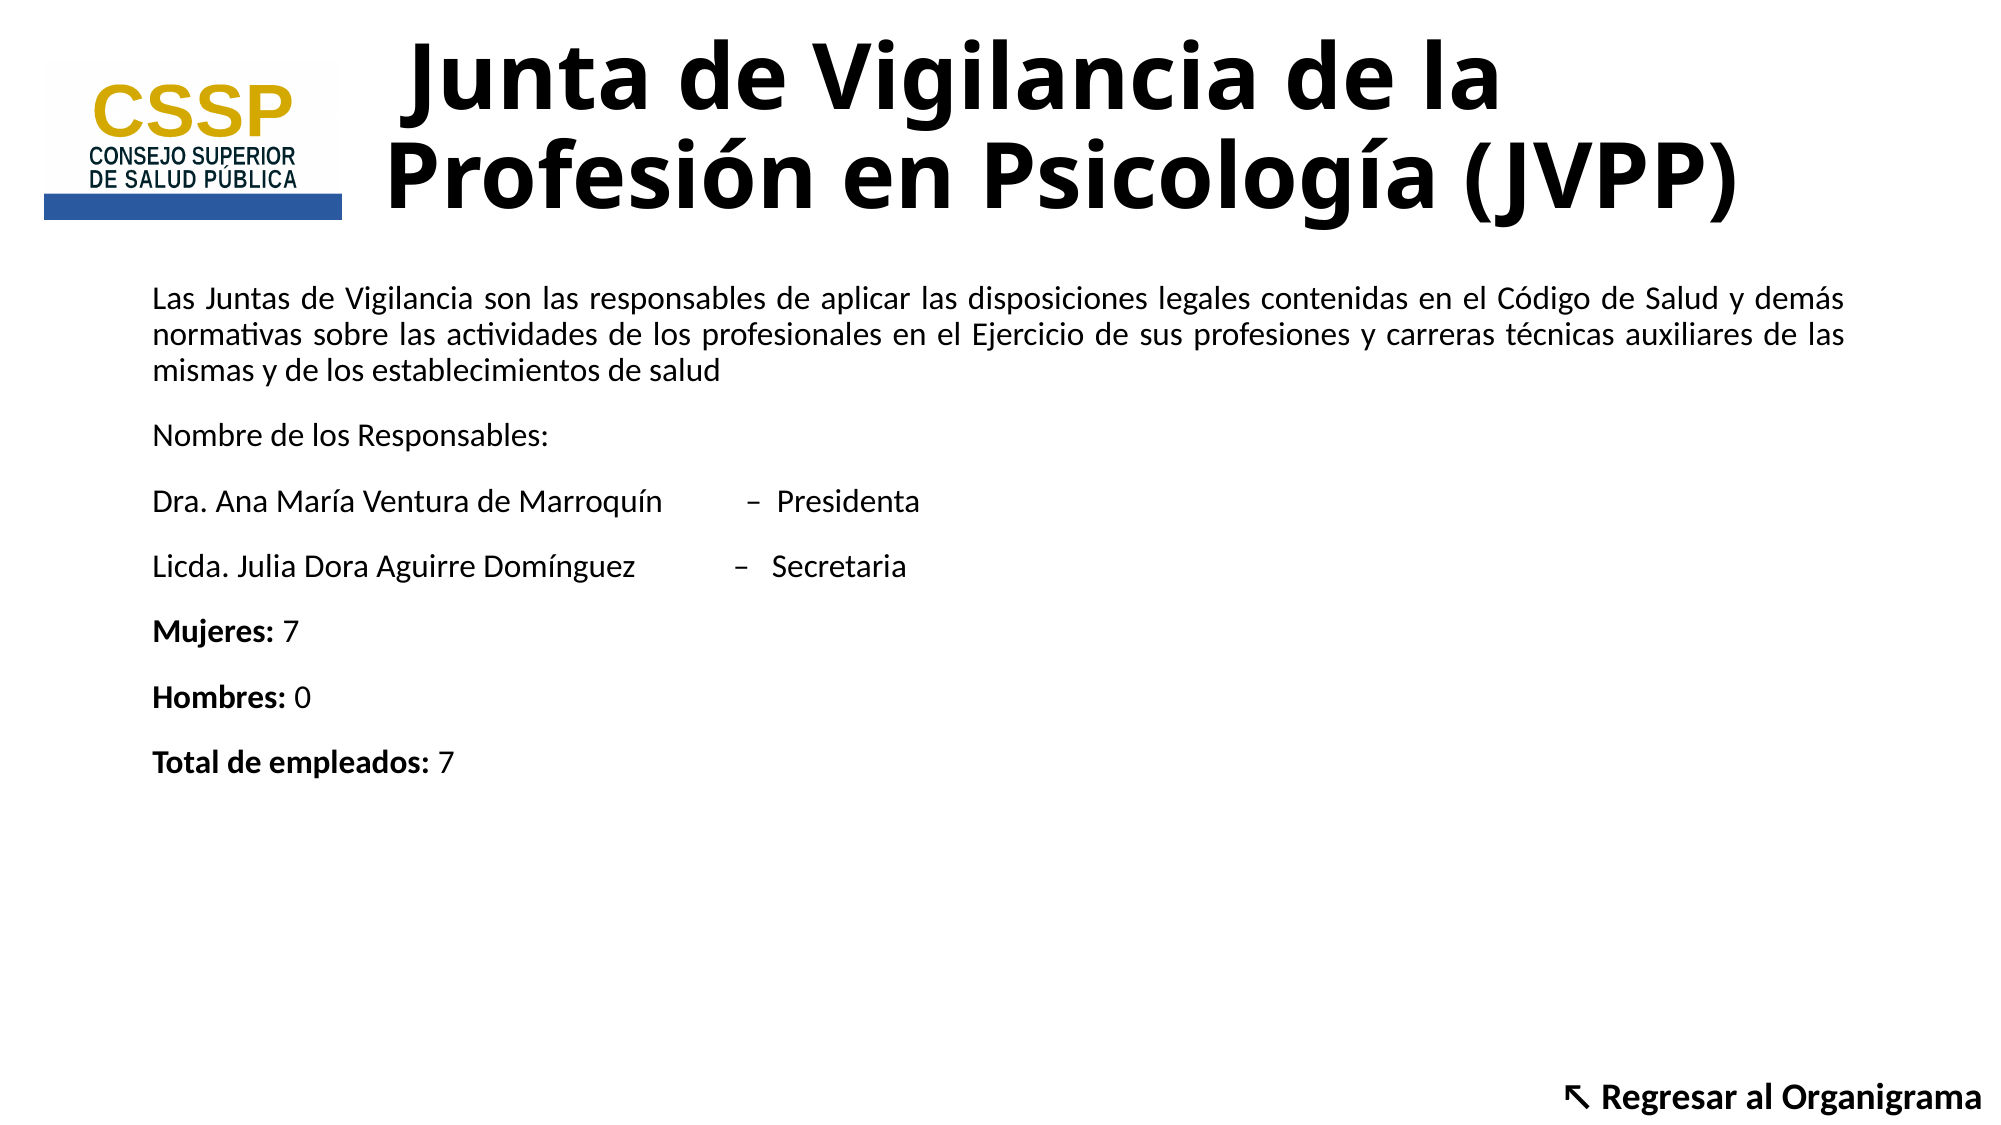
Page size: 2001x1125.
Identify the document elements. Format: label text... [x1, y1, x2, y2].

text_box ↖ Regresar al Organigrama [1546, 1064, 1999, 1125]
picture [44, 61, 342, 220]
title Junta de Vigilancia de la Profesión en Psicología (JVPP) [368, 22, 1863, 241]
list Las Juntas de Vigilancia son las responsables de aplicar las disposiciones legales contenidas en el Código de Salud y demás normativas sobre las actividades de los profesionales en el Ejercicio de sus profesiones y carreras técnicas auxiliares de las mismas y de los establecimientos de salud Nombre de los Responsables: Dra. Ana María Ventura de Marroquín – Presidenta Licda. Julia Dora Aguirre Domínguez – Secretaria Mujeres: 7 Hombres: 0 Total de empleados: 7 [137, 273, 1863, 1066]
